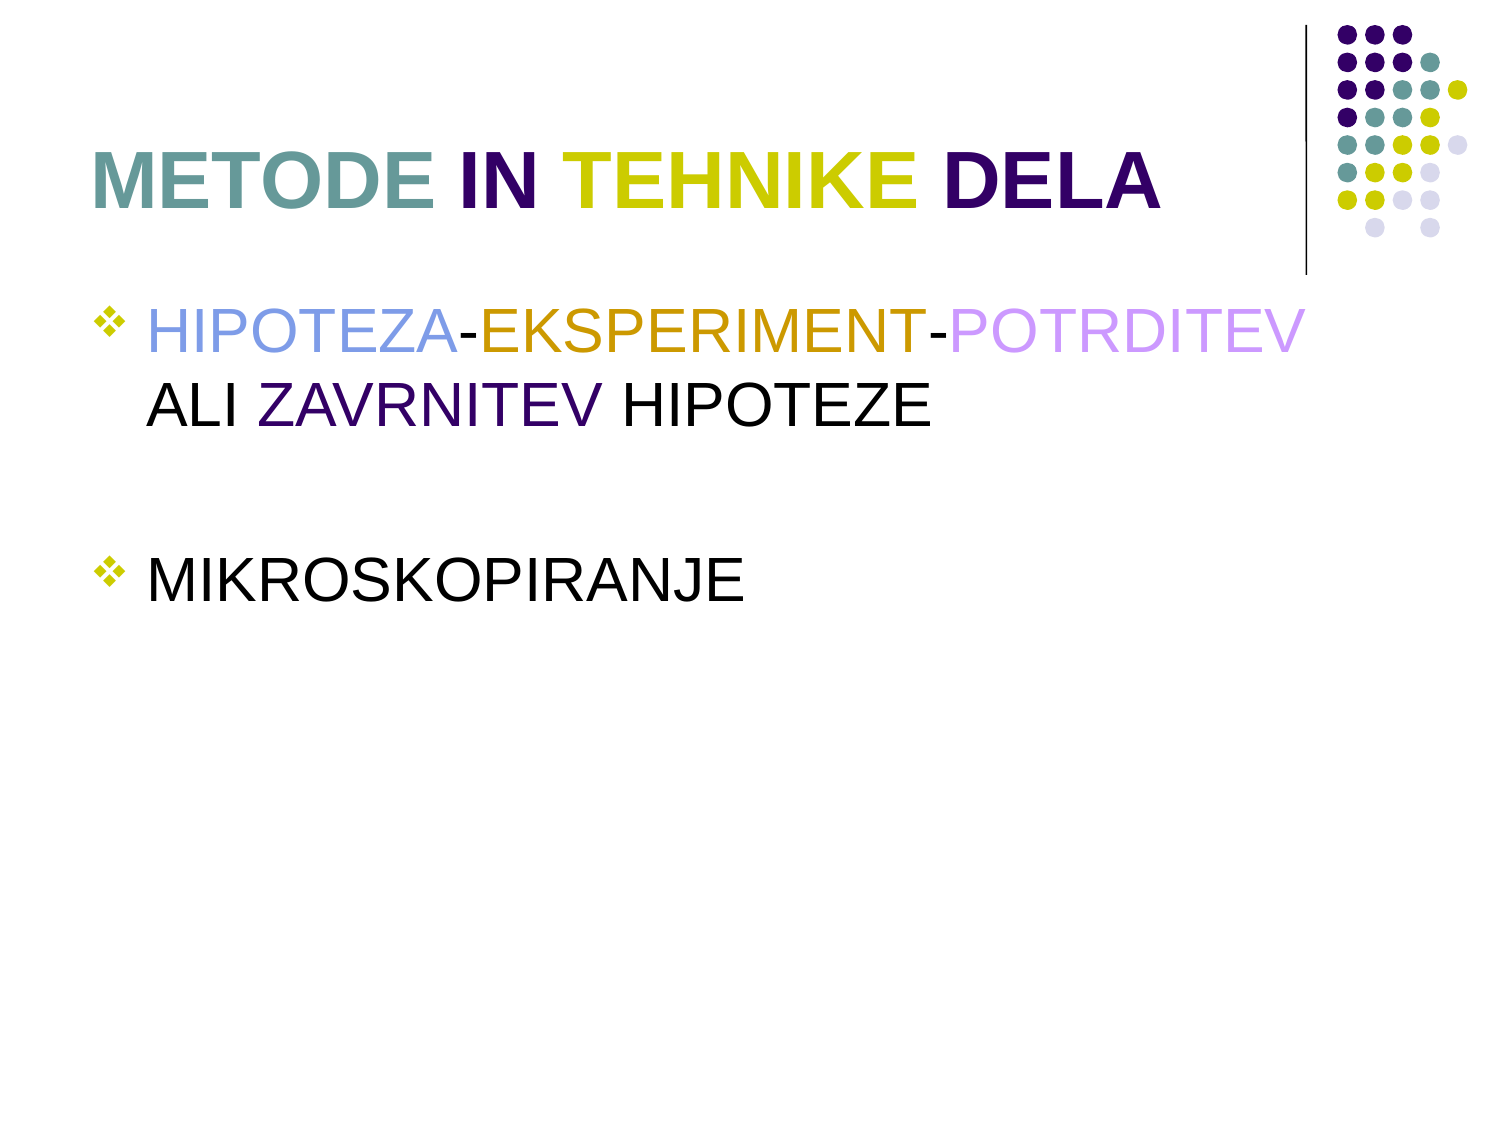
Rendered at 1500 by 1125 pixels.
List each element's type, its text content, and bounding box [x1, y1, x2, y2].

list HIPOTEZA-EKSPERIMENT-POTRDITEV ALI ZAVRNITEV HIPOTEZE MIKROSKOPIRANJE [75, 282, 1425, 1006]
title METODE IN TEHNIKE DELA [75, 20, 1313, 233]
